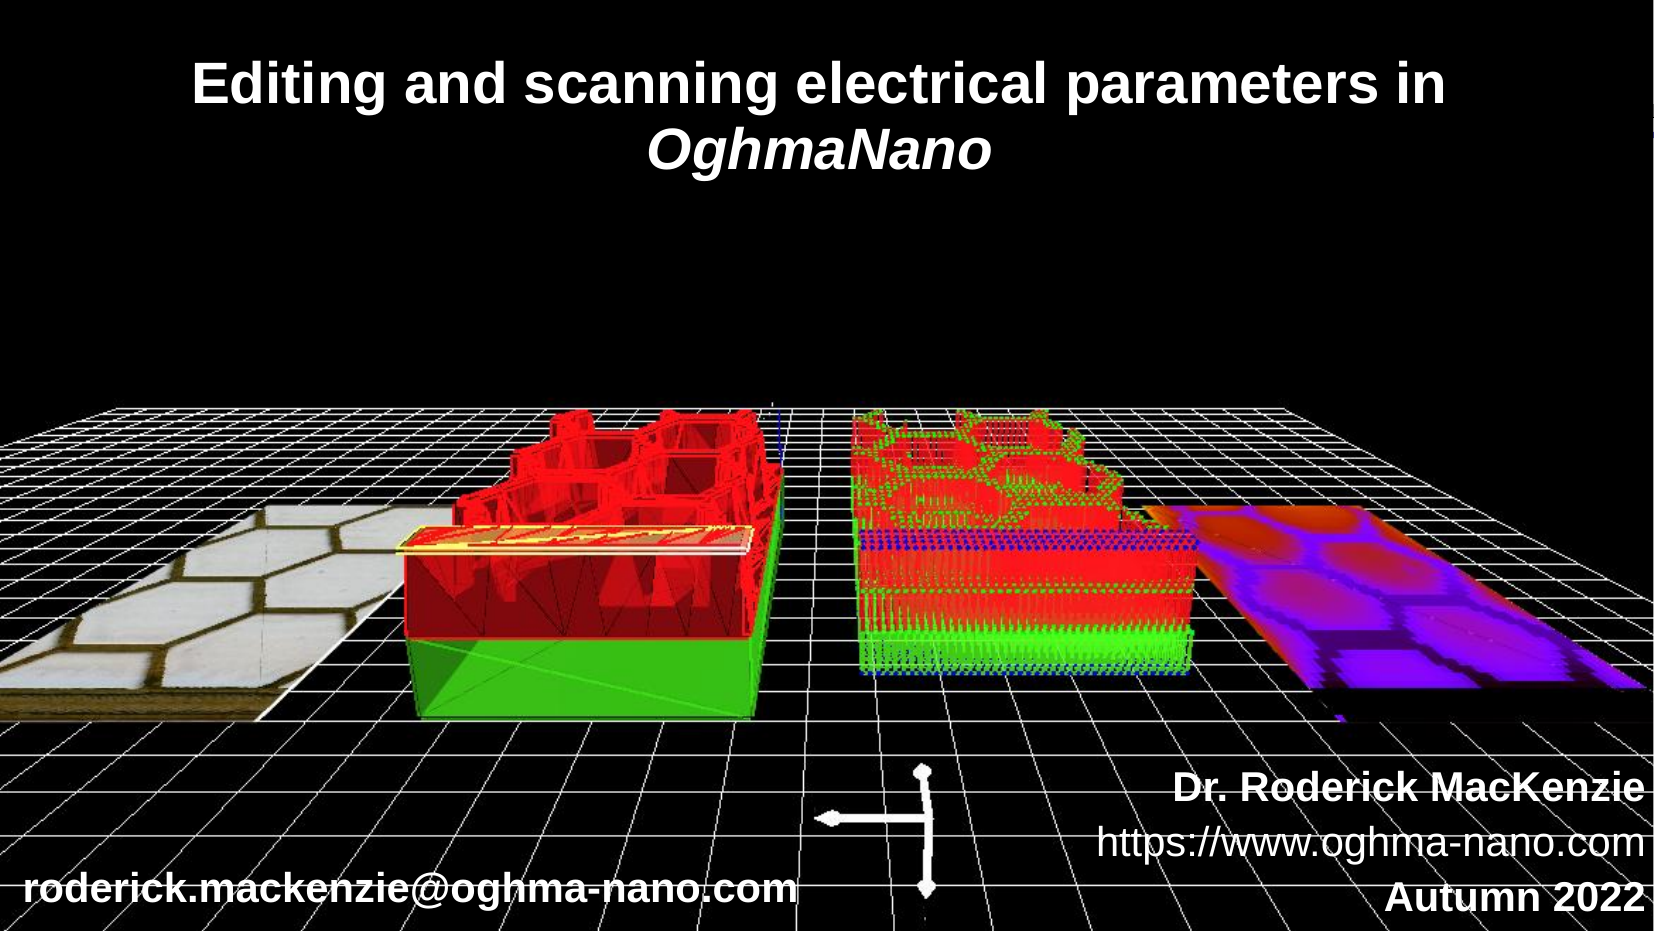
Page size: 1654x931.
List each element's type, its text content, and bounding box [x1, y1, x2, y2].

text_box roderick.mackenzie@oghma-nano.com [7, 853, 870, 919]
subtitle Dr. Roderick MacKenzie https://www.oghma-nano.com Autumn 2022 [93, 763, 1647, 920]
title Editing and scanning electrical parameters in OghmaNano [11, 51, 1629, 442]
picture [0, 104, 1654, 931]
text_box [0, 0, 1654, 104]
